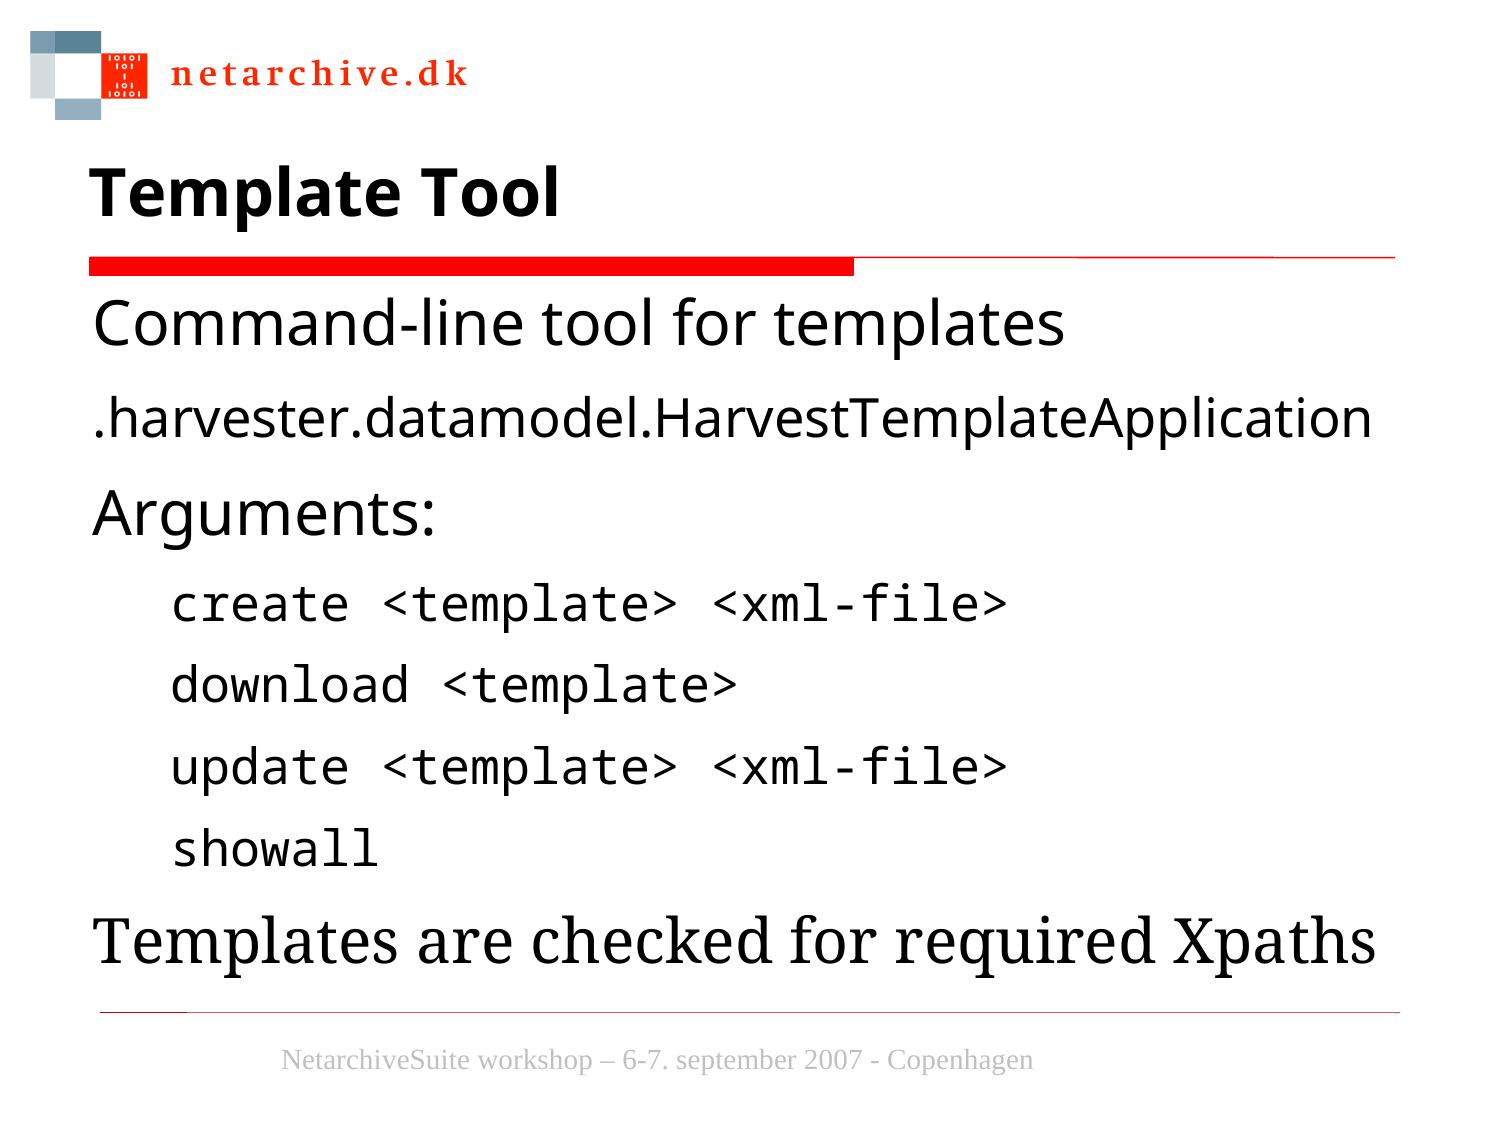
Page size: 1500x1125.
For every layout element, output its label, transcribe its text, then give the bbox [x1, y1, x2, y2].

picture [29, 31, 467, 120]
list Command-line tool for templates .harvester.datamodel.HarvestTemplateApplication Arguments: create <template> <xml-file> download <template> update <template> <xml-file> showall Templates are checked for required Xpaths [92, 278, 1406, 988]
title Template Tool [88, 137, 1401, 244]
